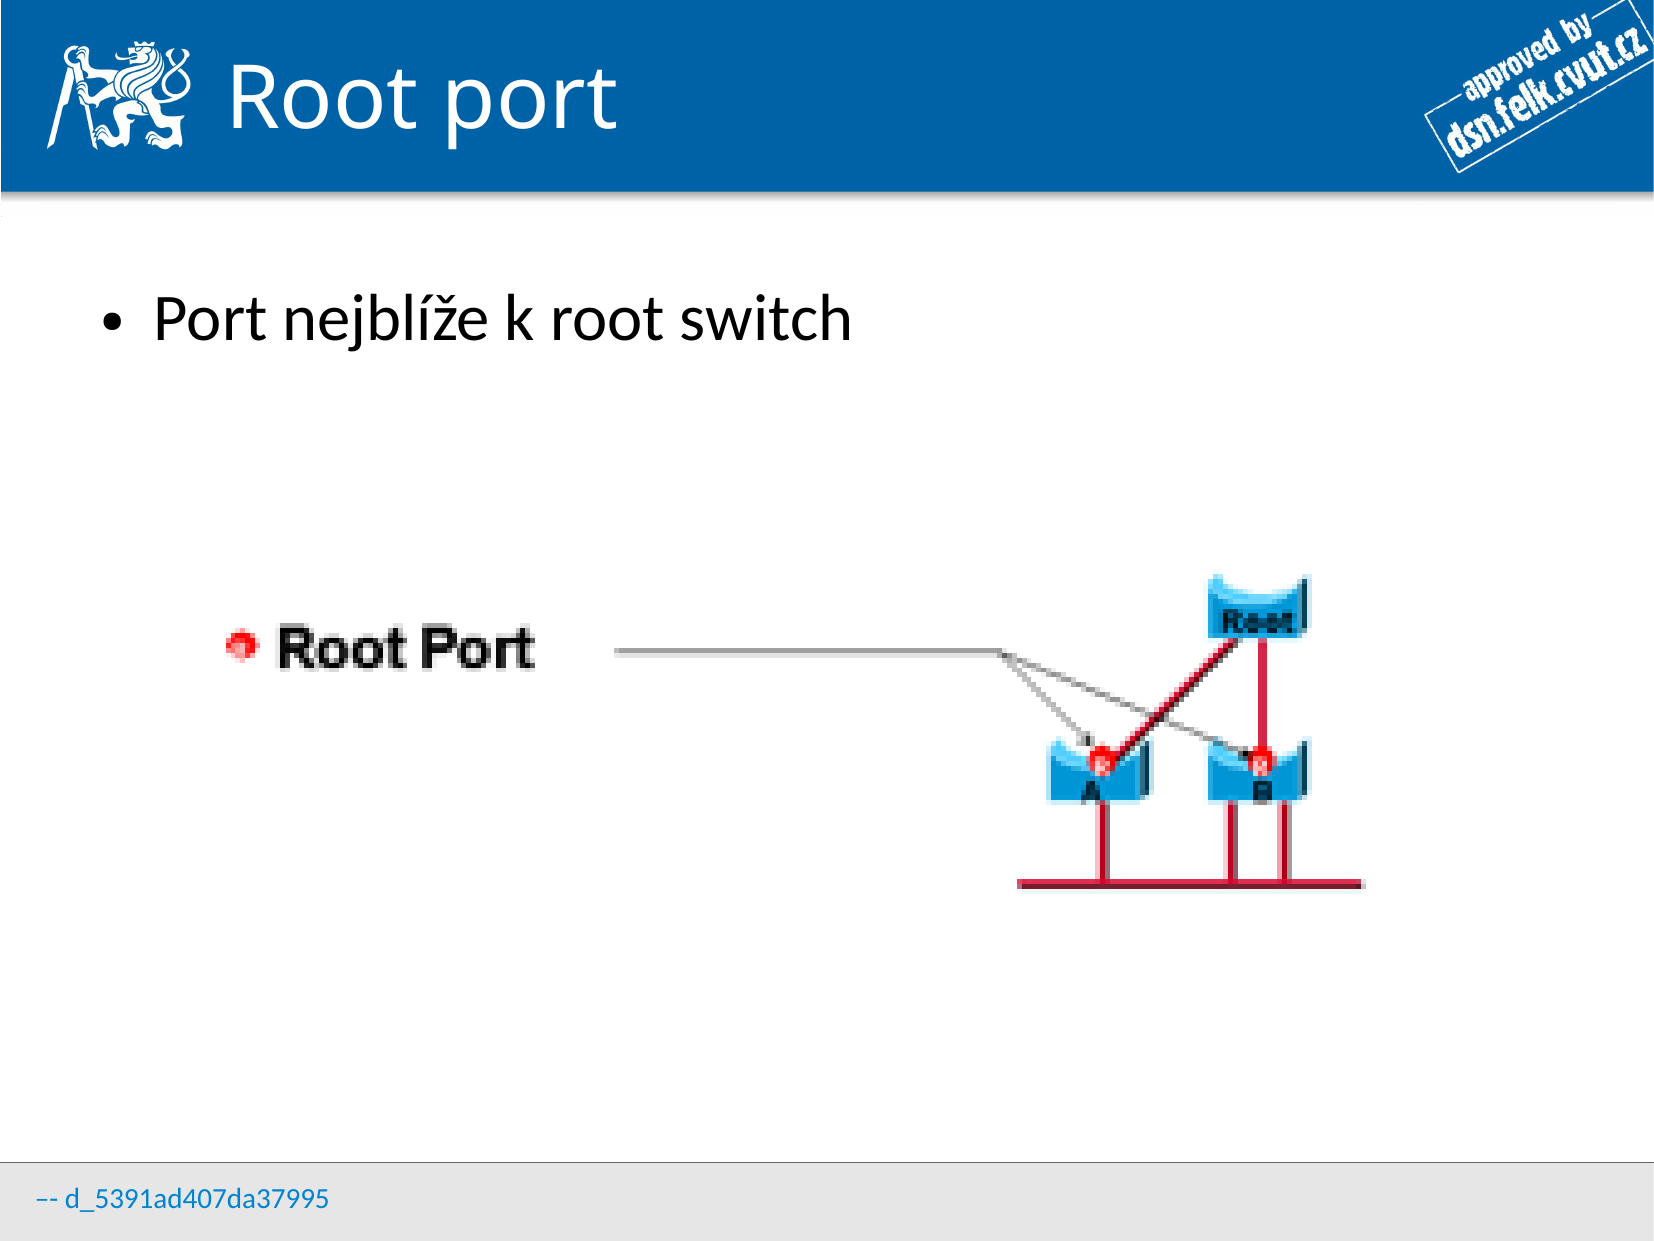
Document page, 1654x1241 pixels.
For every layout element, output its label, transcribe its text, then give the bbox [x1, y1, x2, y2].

list Port nejblíže k root switch [82, 290, 1571, 485]
picture [177, 555, 1430, 899]
title Root port [225, 0, 1426, 188]
picture [1, 0, 1654, 217]
